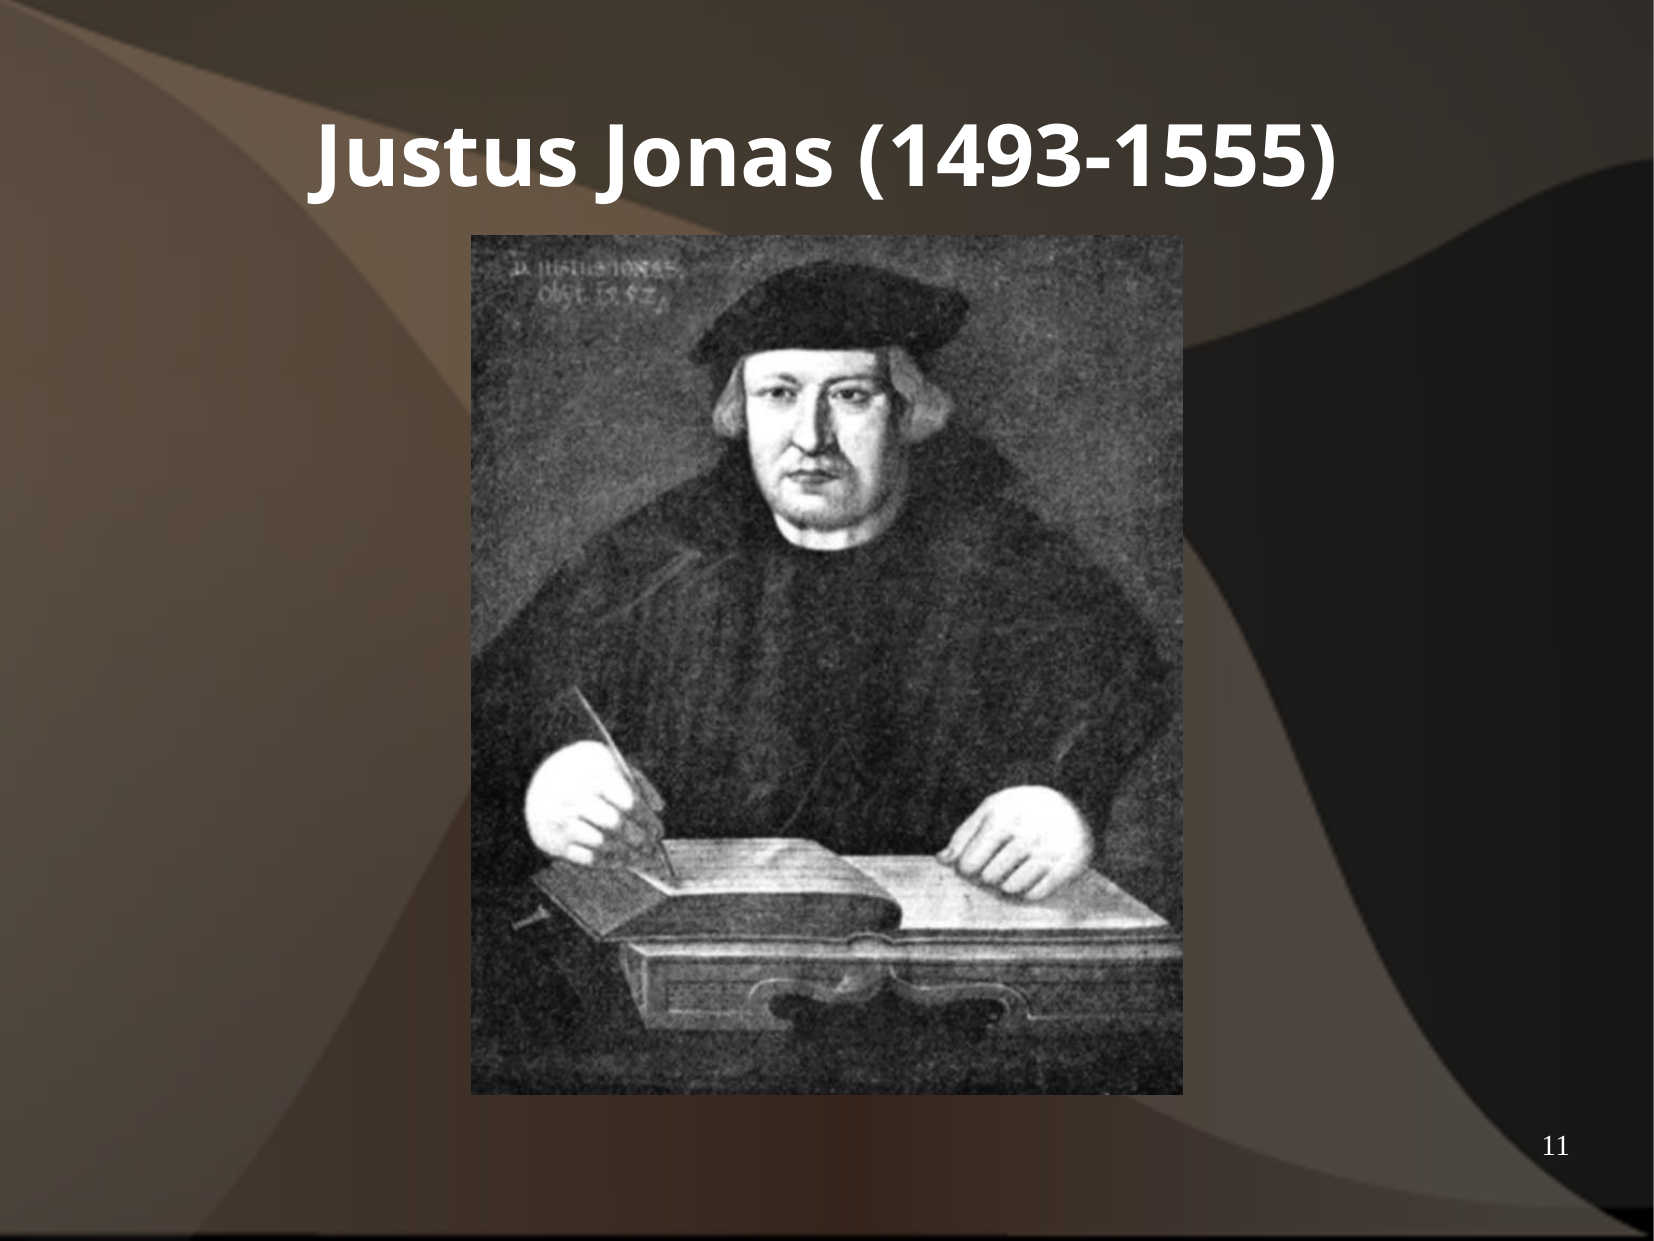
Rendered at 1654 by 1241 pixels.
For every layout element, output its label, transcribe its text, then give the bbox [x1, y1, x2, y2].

picture [0, 0, 1654, 1241]
title Justus Jonas (1493-1555) [82, 49, 1571, 257]
